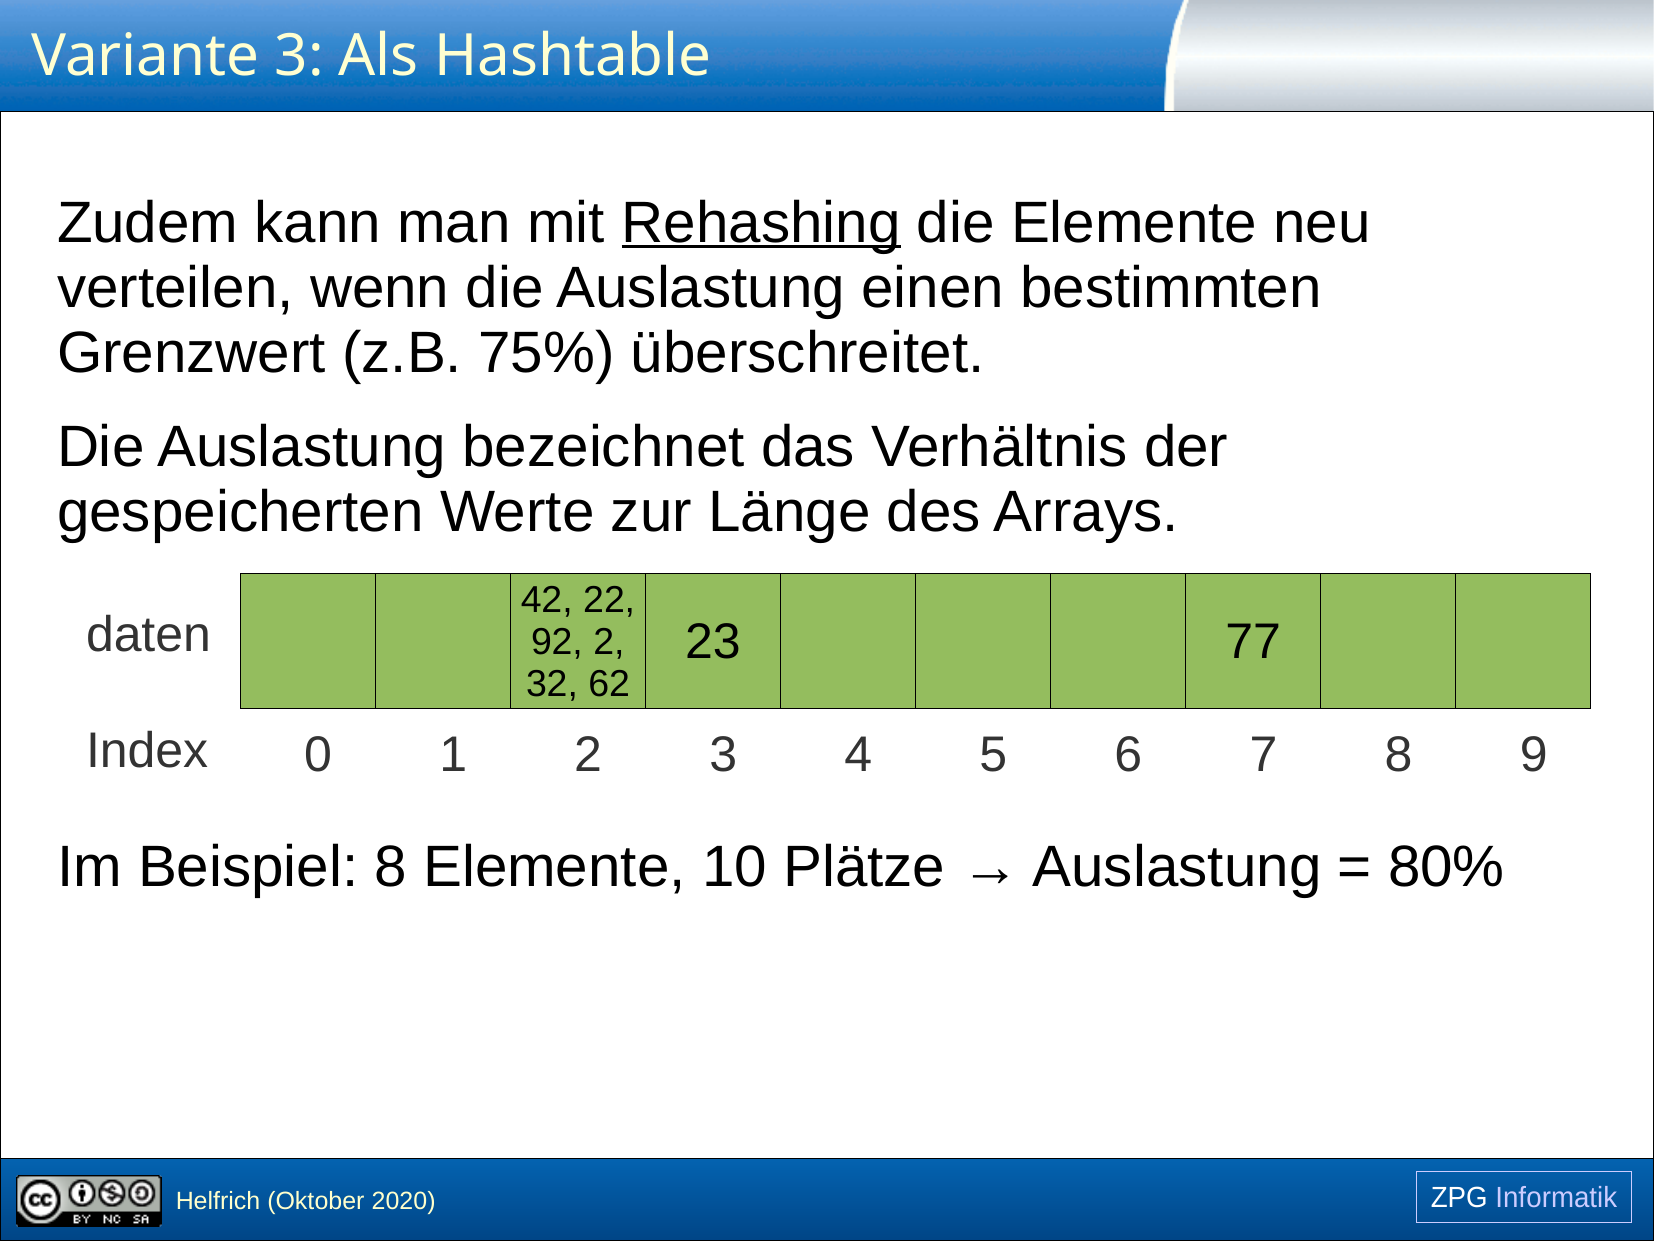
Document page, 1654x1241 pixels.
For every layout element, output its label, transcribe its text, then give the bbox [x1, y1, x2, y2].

text_box 42, 22, 92, 2, 32, 62 [510, 573, 645, 709]
text_box 77 [1185, 573, 1320, 709]
text_box 0 [289, 718, 381, 820]
text_box Index [71, 715, 284, 817]
picture [16, 1175, 162, 1227]
text_box 23 [645, 573, 780, 709]
text_box [780, 573, 1185, 709]
list Zudem kann man mit Rehashing die Elemente neu verteilen, wenn die Auslastung einen bestimmten Grenzwert (z.B. 75%) überschreitet. Die Auslastung bezeichnet das Verhältnis der gespeicherten Werte zur Länge des Arrays. Im Beispiel: 8 Elemente, 10 Plätze → Auslastung = 80% [57, 189, 1605, 909]
text_box 6 [1099, 718, 1192, 820]
text_box 9 [1505, 718, 1597, 820]
text_box 8 [1369, 718, 1462, 820]
text_box [240, 573, 510, 709]
text_box [1320, 573, 1591, 709]
text_box 4 [829, 718, 921, 820]
text_box 1 [424, 718, 516, 820]
text_box daten [71, 598, 357, 686]
text_box 7 [1234, 718, 1327, 820]
text_box 2 [559, 718, 651, 820]
text_box 3 [694, 718, 787, 820]
title Variante 3: Als Hashtable [31, 14, 1151, 92]
picture [0, 0, 1654, 111]
text_box 5 [964, 718, 1057, 820]
